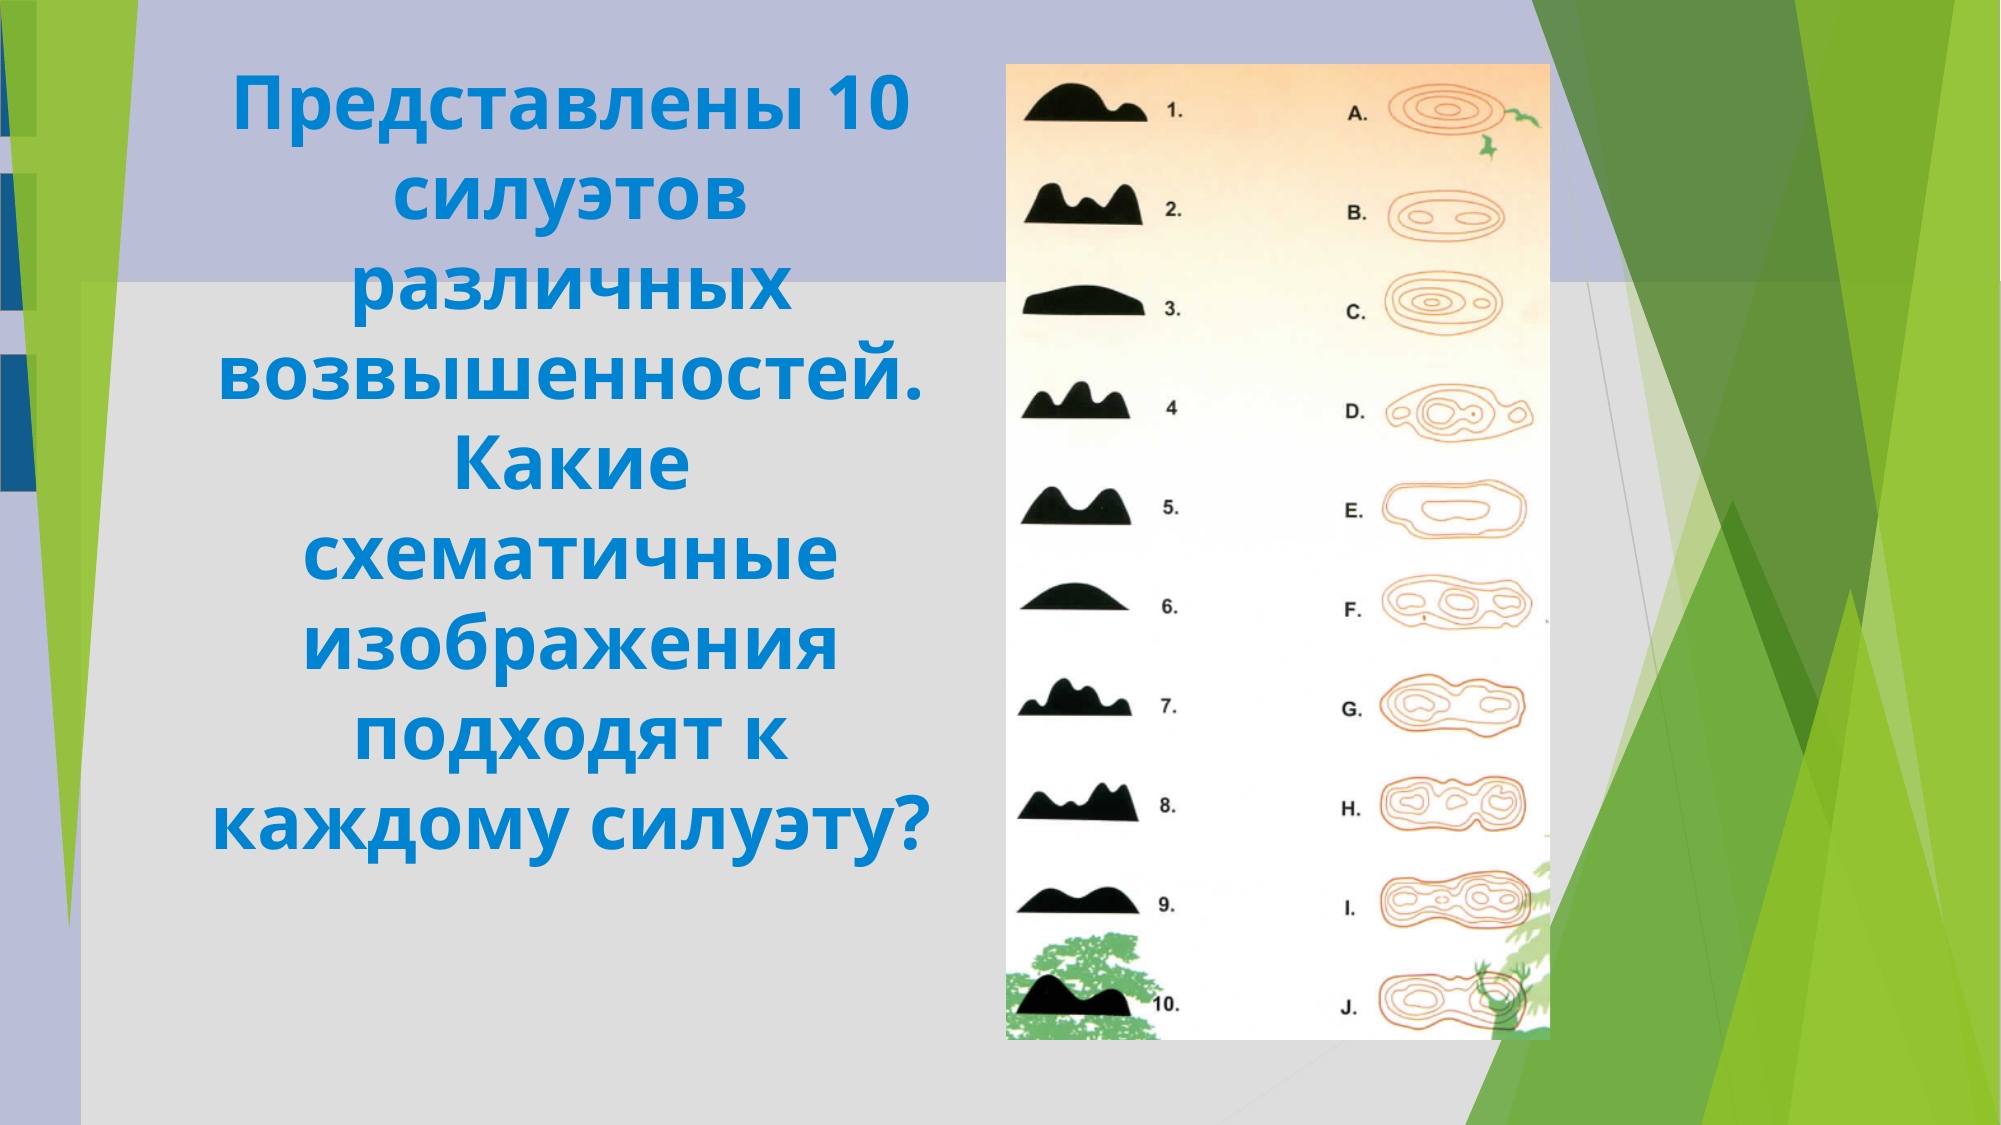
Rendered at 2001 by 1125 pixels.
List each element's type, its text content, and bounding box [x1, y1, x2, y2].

text_box [0, 0, 139, 930]
text_box [1465, 0, 2000, 1125]
picture [1006, 64, 1551, 1040]
title Представлены 10 силуэтов различных возвышенностей. Какие схематичные изображения подходят к каждому силуэту? [161, 97, 981, 873]
